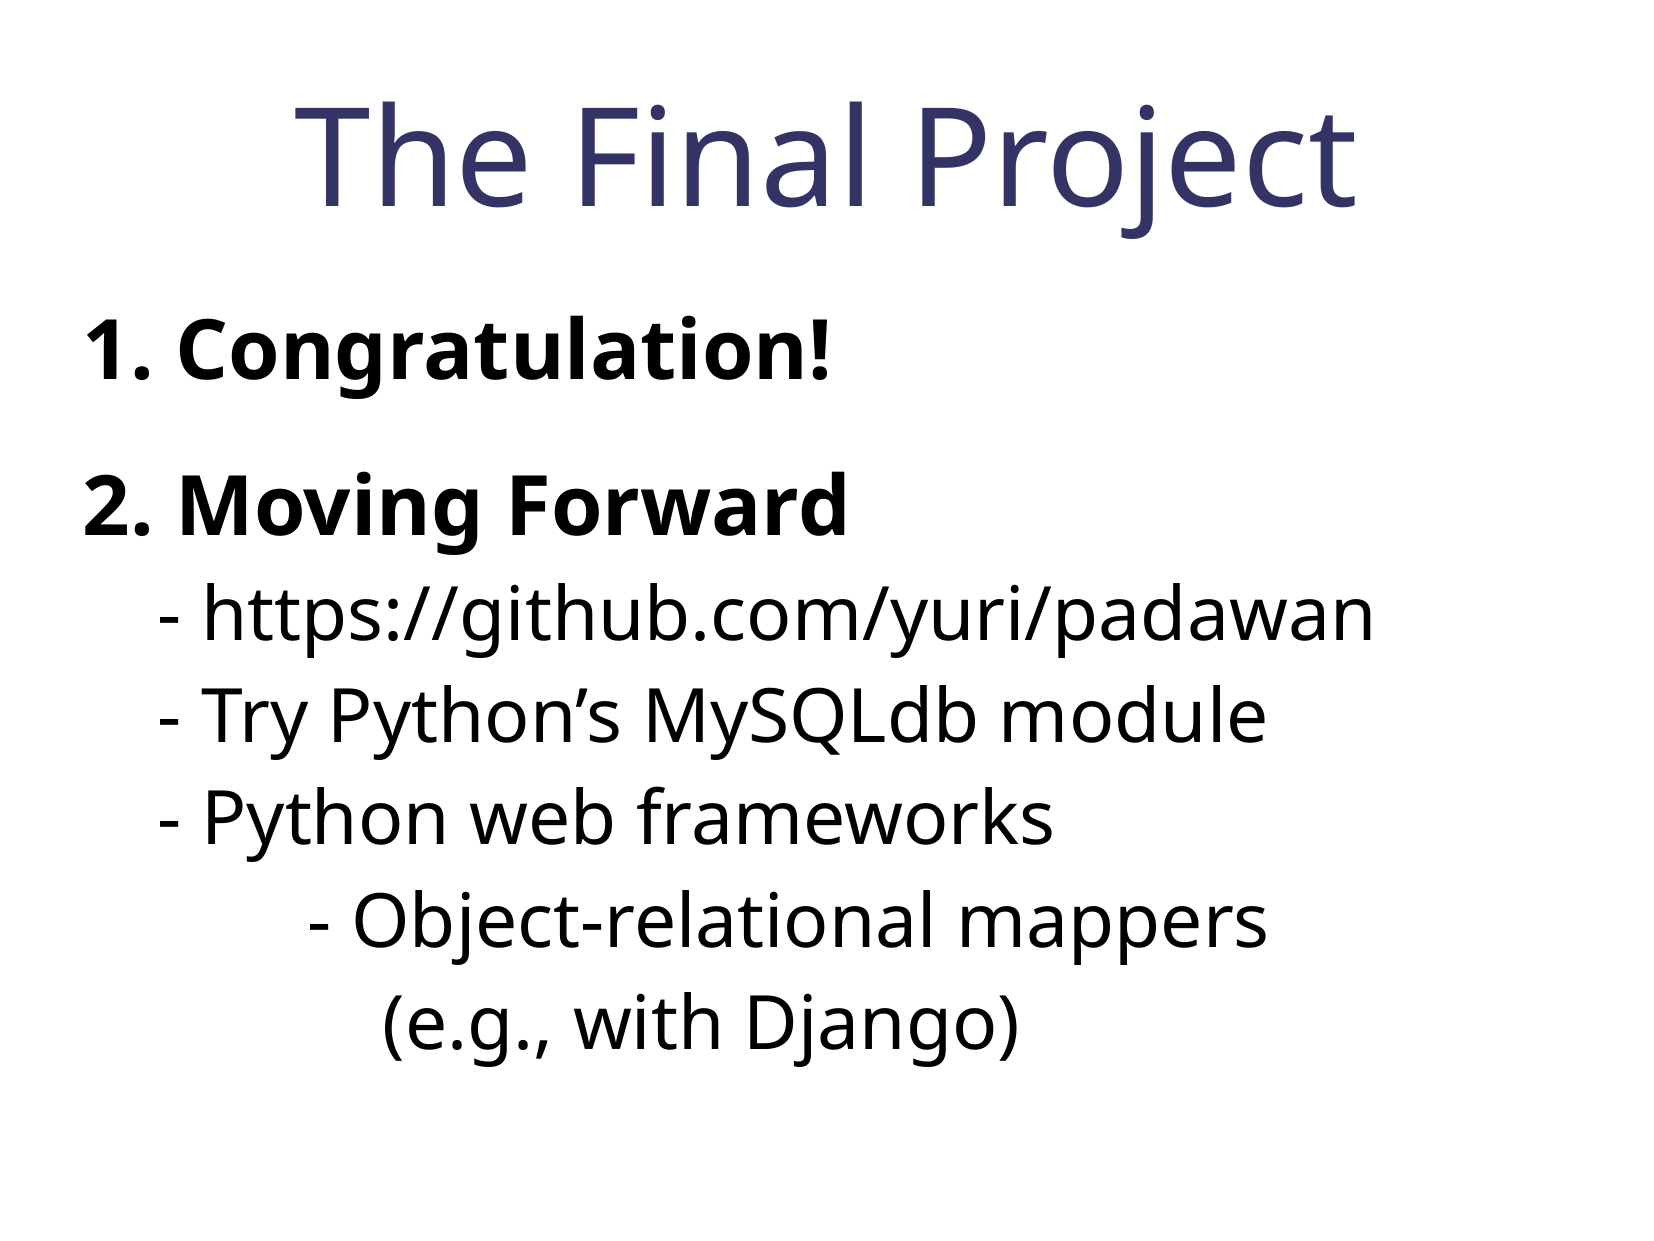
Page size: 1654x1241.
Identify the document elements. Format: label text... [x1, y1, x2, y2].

subtitle 1. Congratulation! 2. Moving Forward - https://github.com/yuri/padawan - Try Python’s MySQLdb module - Python web frameworks - Object-relational mappers (e.g., with Django) [82, 290, 1571, 1190]
title The Final Project [82, 49, 1571, 257]
